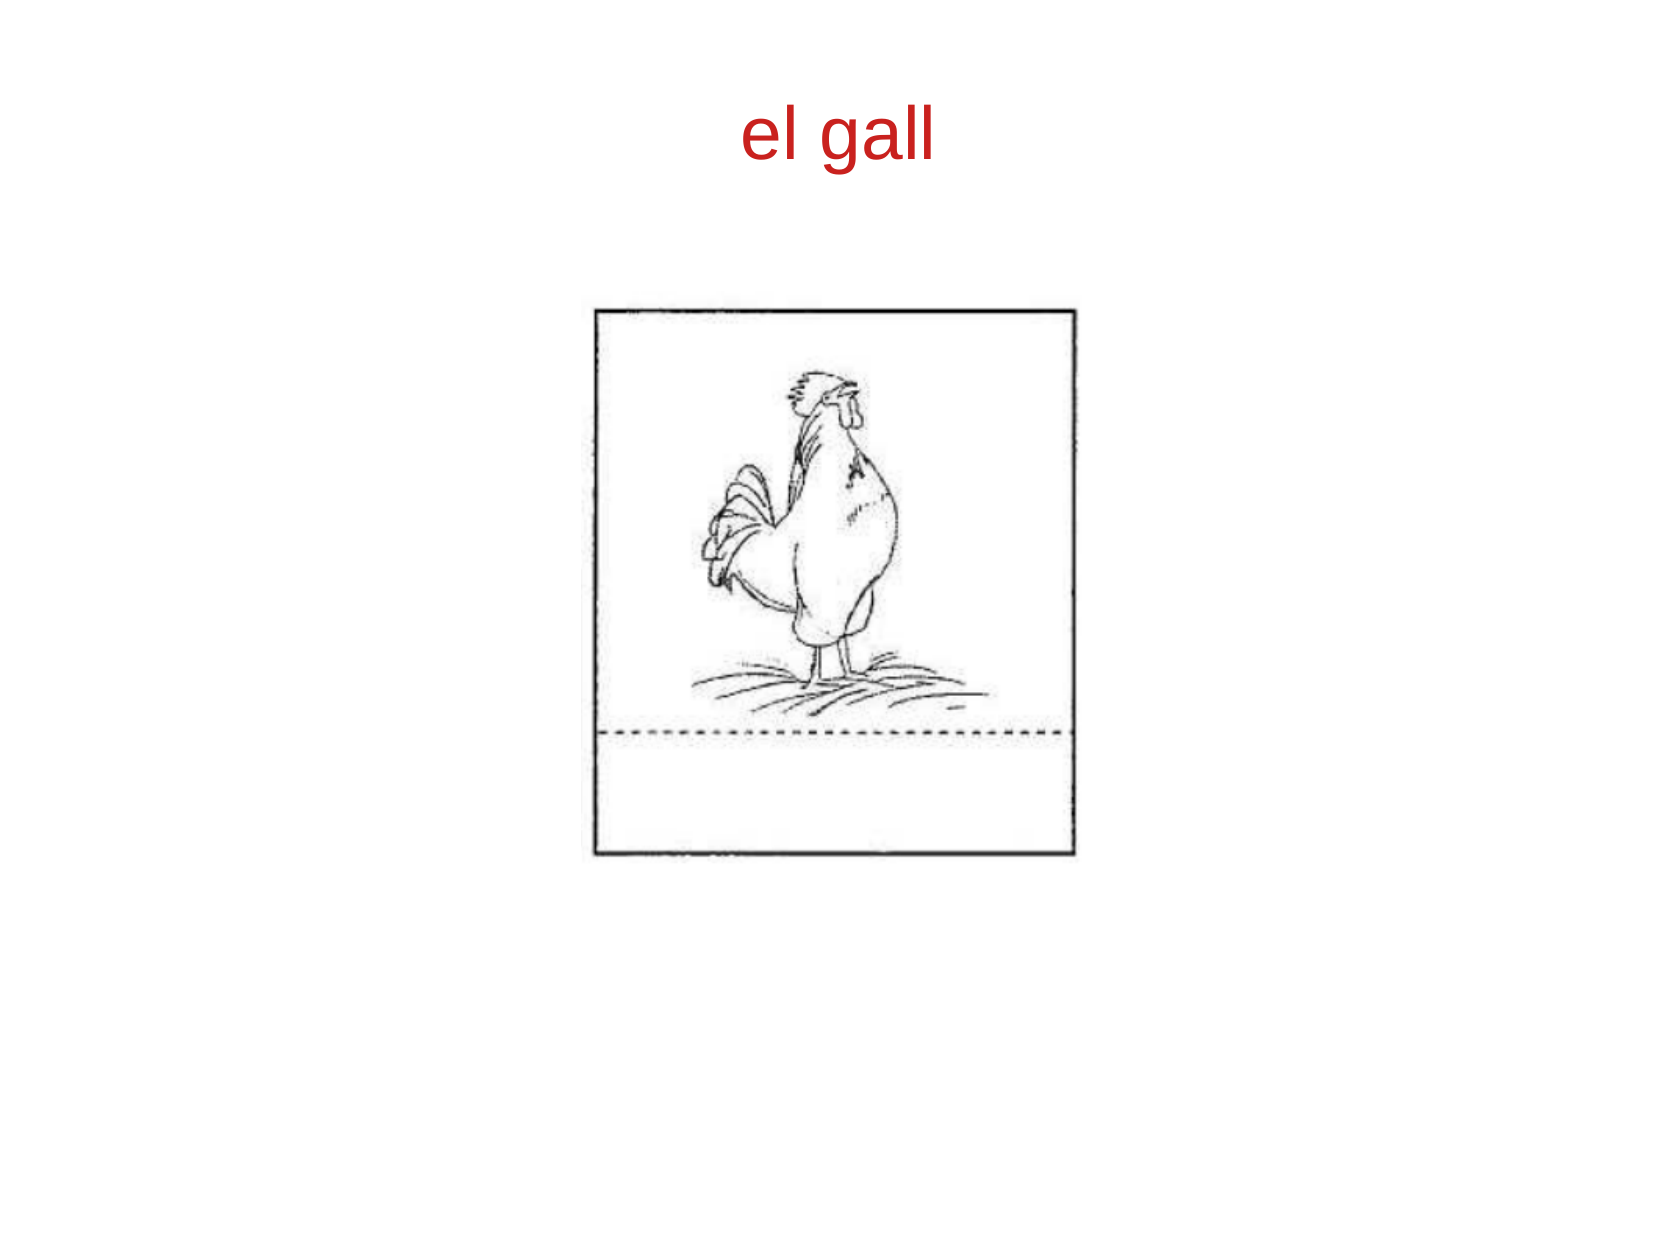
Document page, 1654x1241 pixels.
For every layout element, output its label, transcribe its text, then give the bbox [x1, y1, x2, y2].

text_box el gall [389, 58, 1288, 201]
picture [581, 291, 1094, 873]
